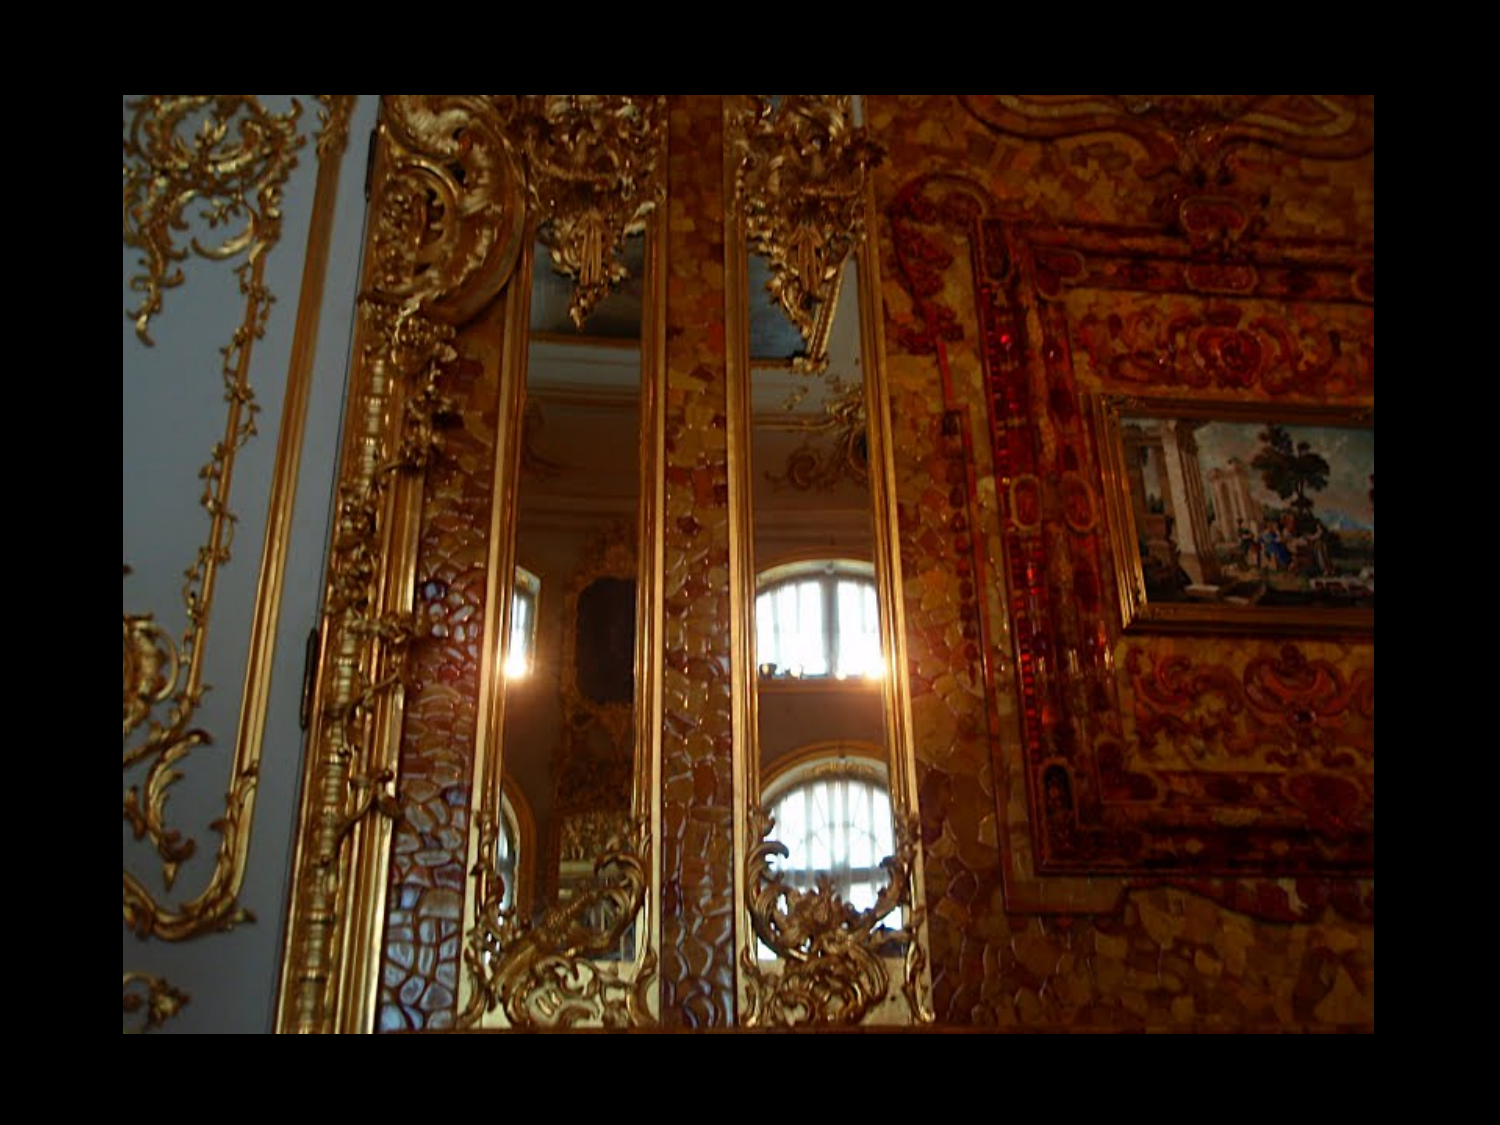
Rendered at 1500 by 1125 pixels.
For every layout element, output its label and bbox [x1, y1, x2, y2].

picture [123, 95, 1374, 1034]
